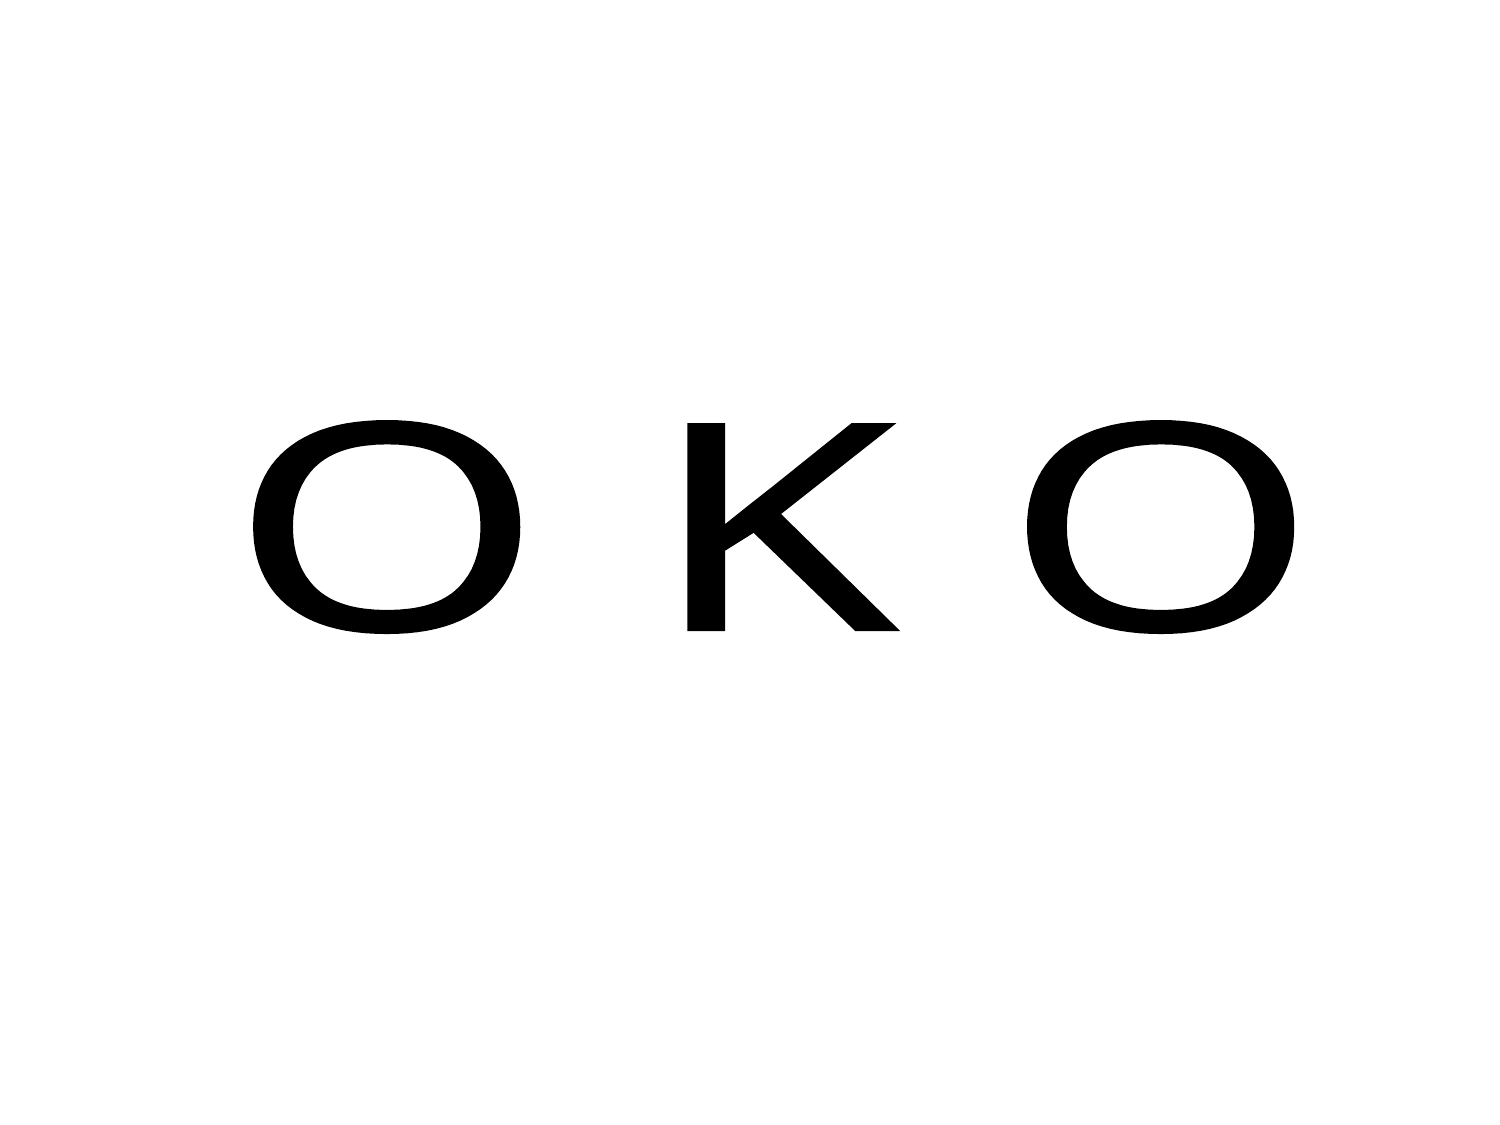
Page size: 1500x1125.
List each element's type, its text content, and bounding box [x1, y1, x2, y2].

text_box O K O [688, 424, 899, 631]
text_box O K O [253, 420, 520, 634]
text_box O K O [1027, 420, 1294, 634]
